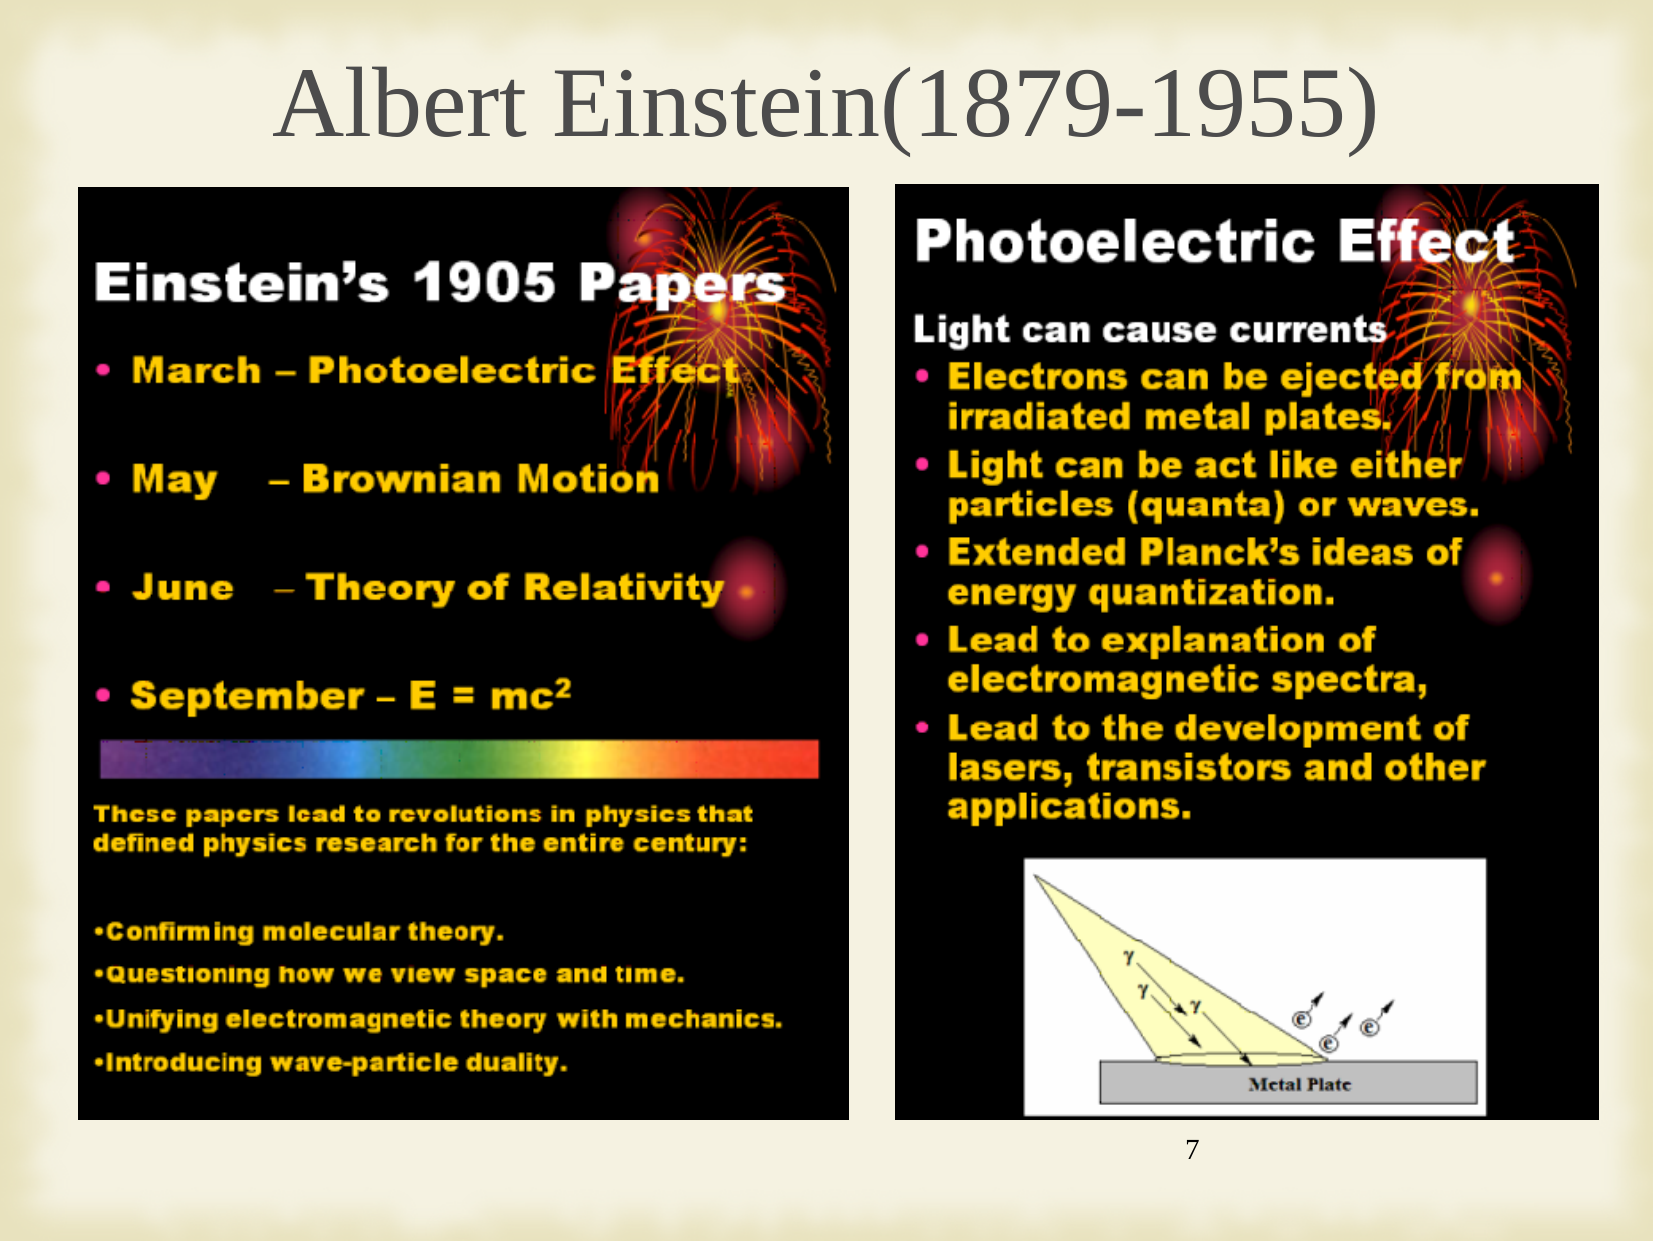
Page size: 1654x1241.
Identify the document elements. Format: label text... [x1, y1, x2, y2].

picture [895, 184, 1599, 1120]
picture [78, 187, 849, 1120]
text_box [1185, 1130, 1571, 1216]
title Albert Einstein(1879-1955) [82, 0, 1571, 193]
